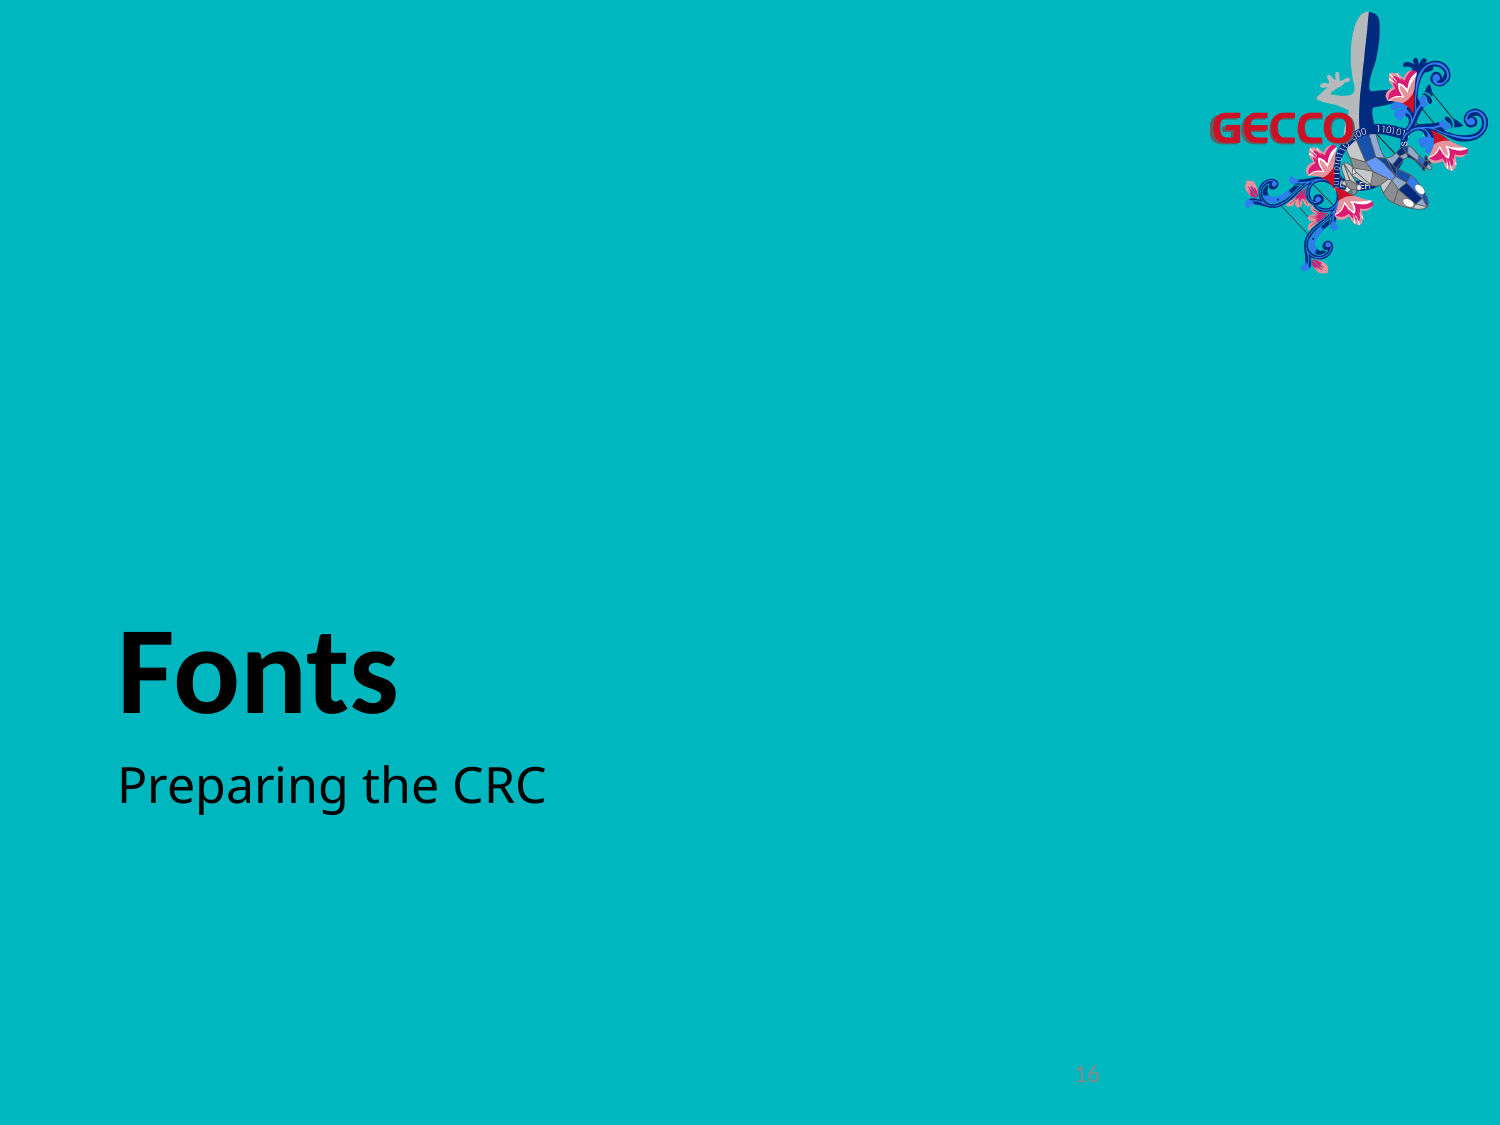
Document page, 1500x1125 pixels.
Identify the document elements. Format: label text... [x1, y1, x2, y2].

title Fonts [102, 280, 1397, 749]
list Preparing the CRC [102, 752, 1397, 999]
text_box 17 [1059, 1042, 1397, 1103]
